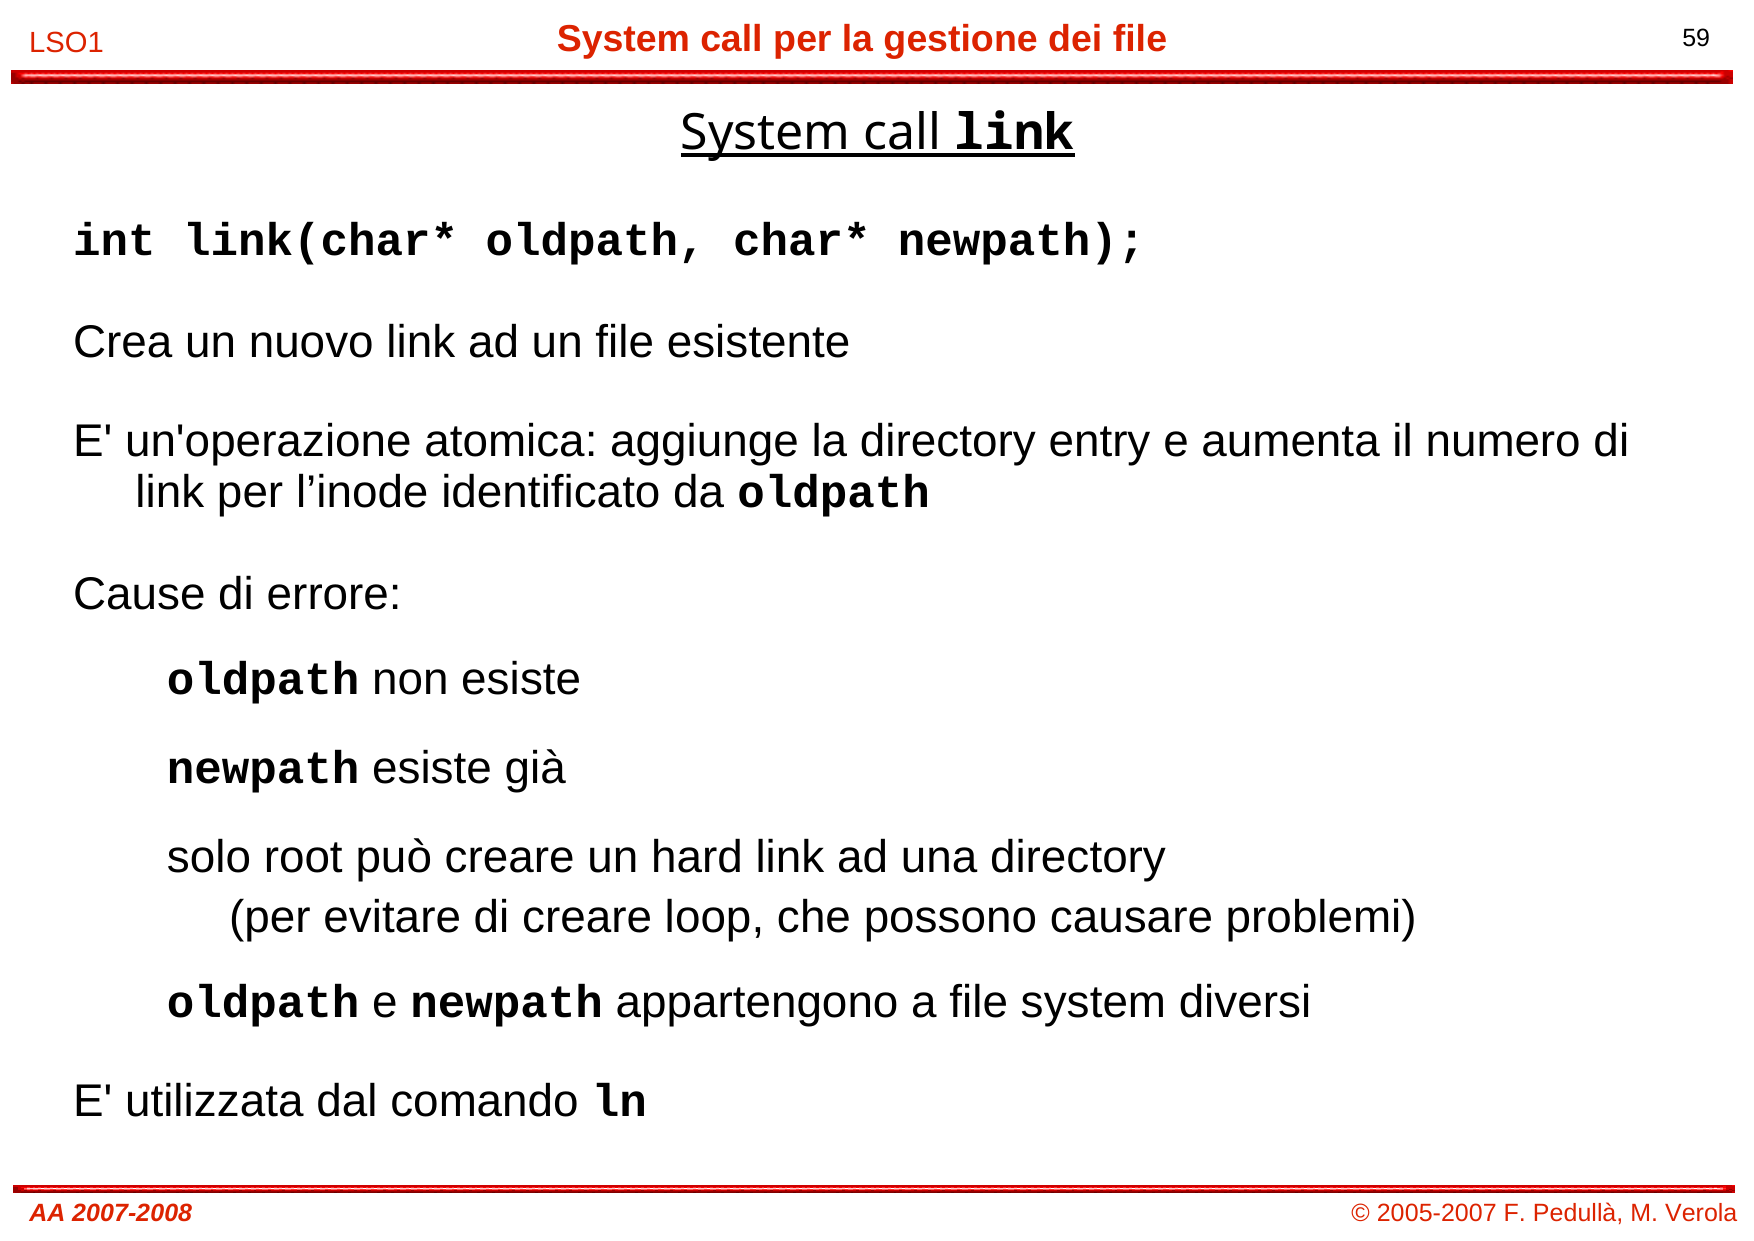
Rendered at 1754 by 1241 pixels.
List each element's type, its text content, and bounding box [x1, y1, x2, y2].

list int link(char* oldpath, char* newpath); Crea un nuovo link ad un file esistente E' un'operazione atomica: aggiunge la directory entry e aumenta il numero di link per l’inode identificato da oldpath Cause di errore: oldpath non esiste newpath esiste già solo root può creare un hard link ad una directory (per evitare di creare loop, che possono causare problemi) oldpath e newpath appartengono a file system diversi E' utilizzata dal comando ln [58, 206, 1696, 1160]
picture [11, 70, 1733, 84]
picture [13, 1185, 1735, 1193]
title System call link [517, 84, 1239, 180]
